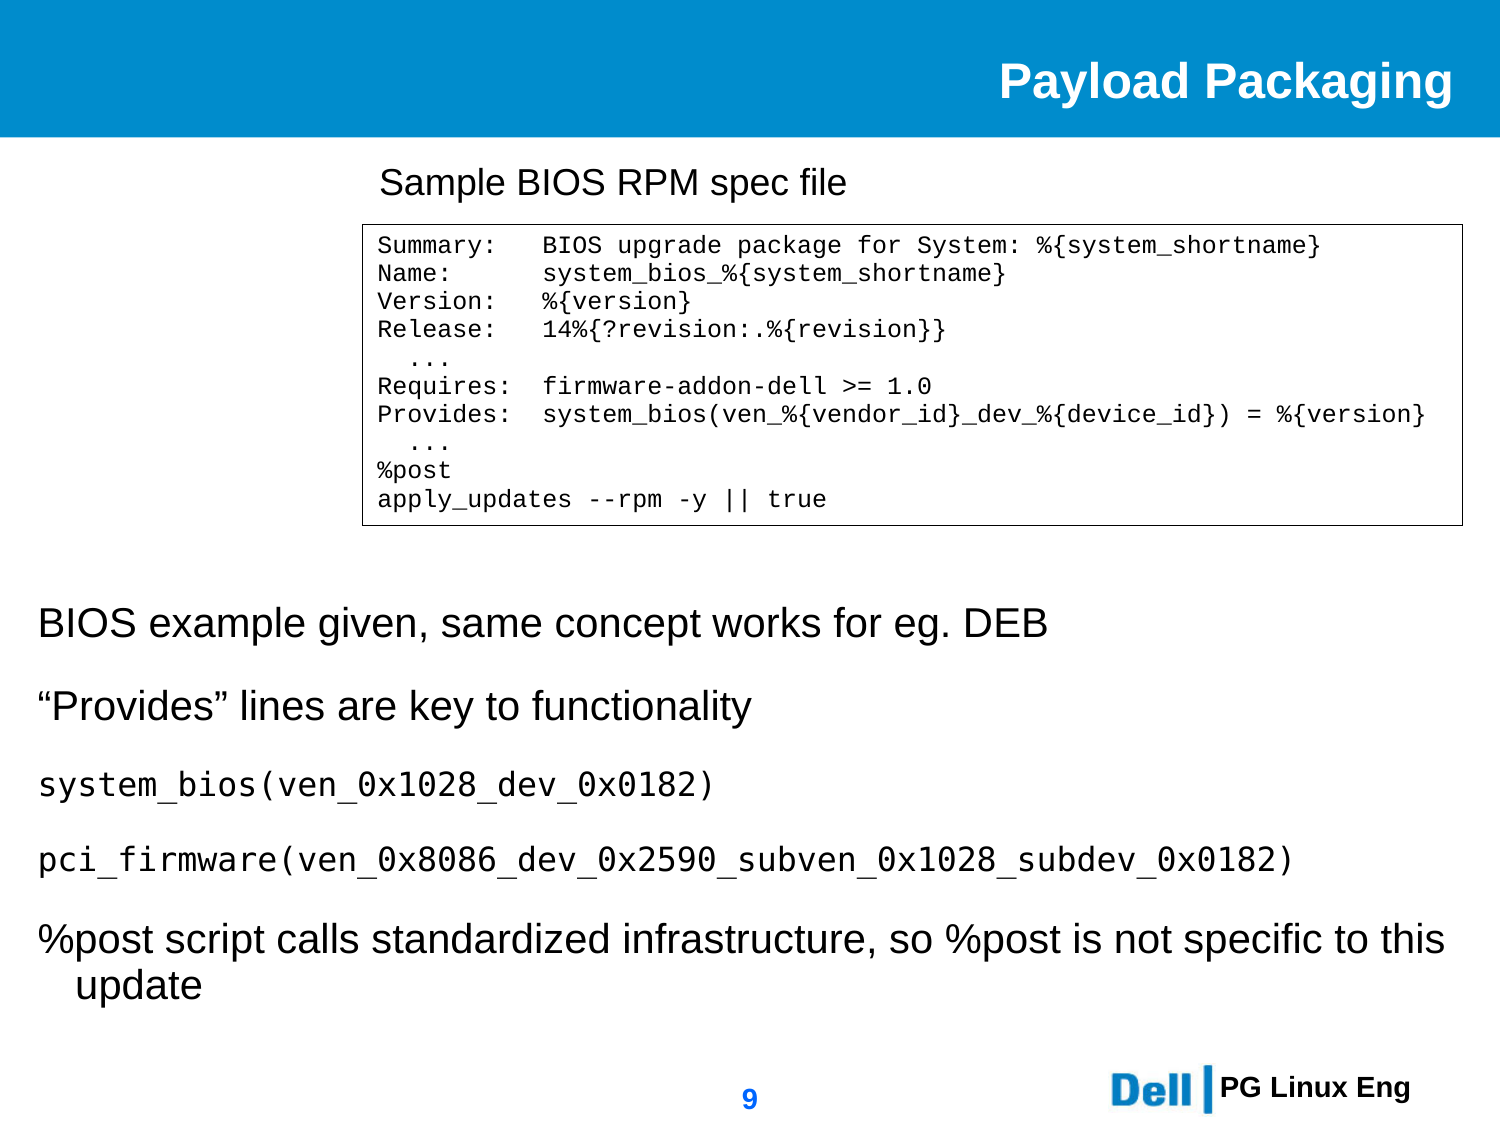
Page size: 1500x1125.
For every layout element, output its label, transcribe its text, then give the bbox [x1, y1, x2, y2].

picture [1108, 1071, 1216, 1117]
text_box Summary: BIOS upgrade package for System: %{system_shortname} Name: system_bios_%{system_shortname} Version: %{version} Release: 14%{?revision:.%{revision}} ... Requires: firmware-addon-dell >= 1.0 Provides: system_bios(ven_%{vendor_id}_dev_%{device_id}) = %{version} ... %post apply_updates --rpm -y || true [362, 224, 1463, 526]
text_box Sample BIOS RPM spec file [364, 154, 863, 225]
list BIOS example given, same concept works for eg. DEB “Provides” lines are key to functionality system_bios(ven_0x1028_dev_0x0182) pci_firmware(ven_0x8086_dev_0x2590_subven_0x1028_subdev_0x0182) %post script calls standardized infrastructure, so %post is not specific to this update [37, 600, 1463, 1071]
title Payload Packaging [157, 37, 1455, 126]
